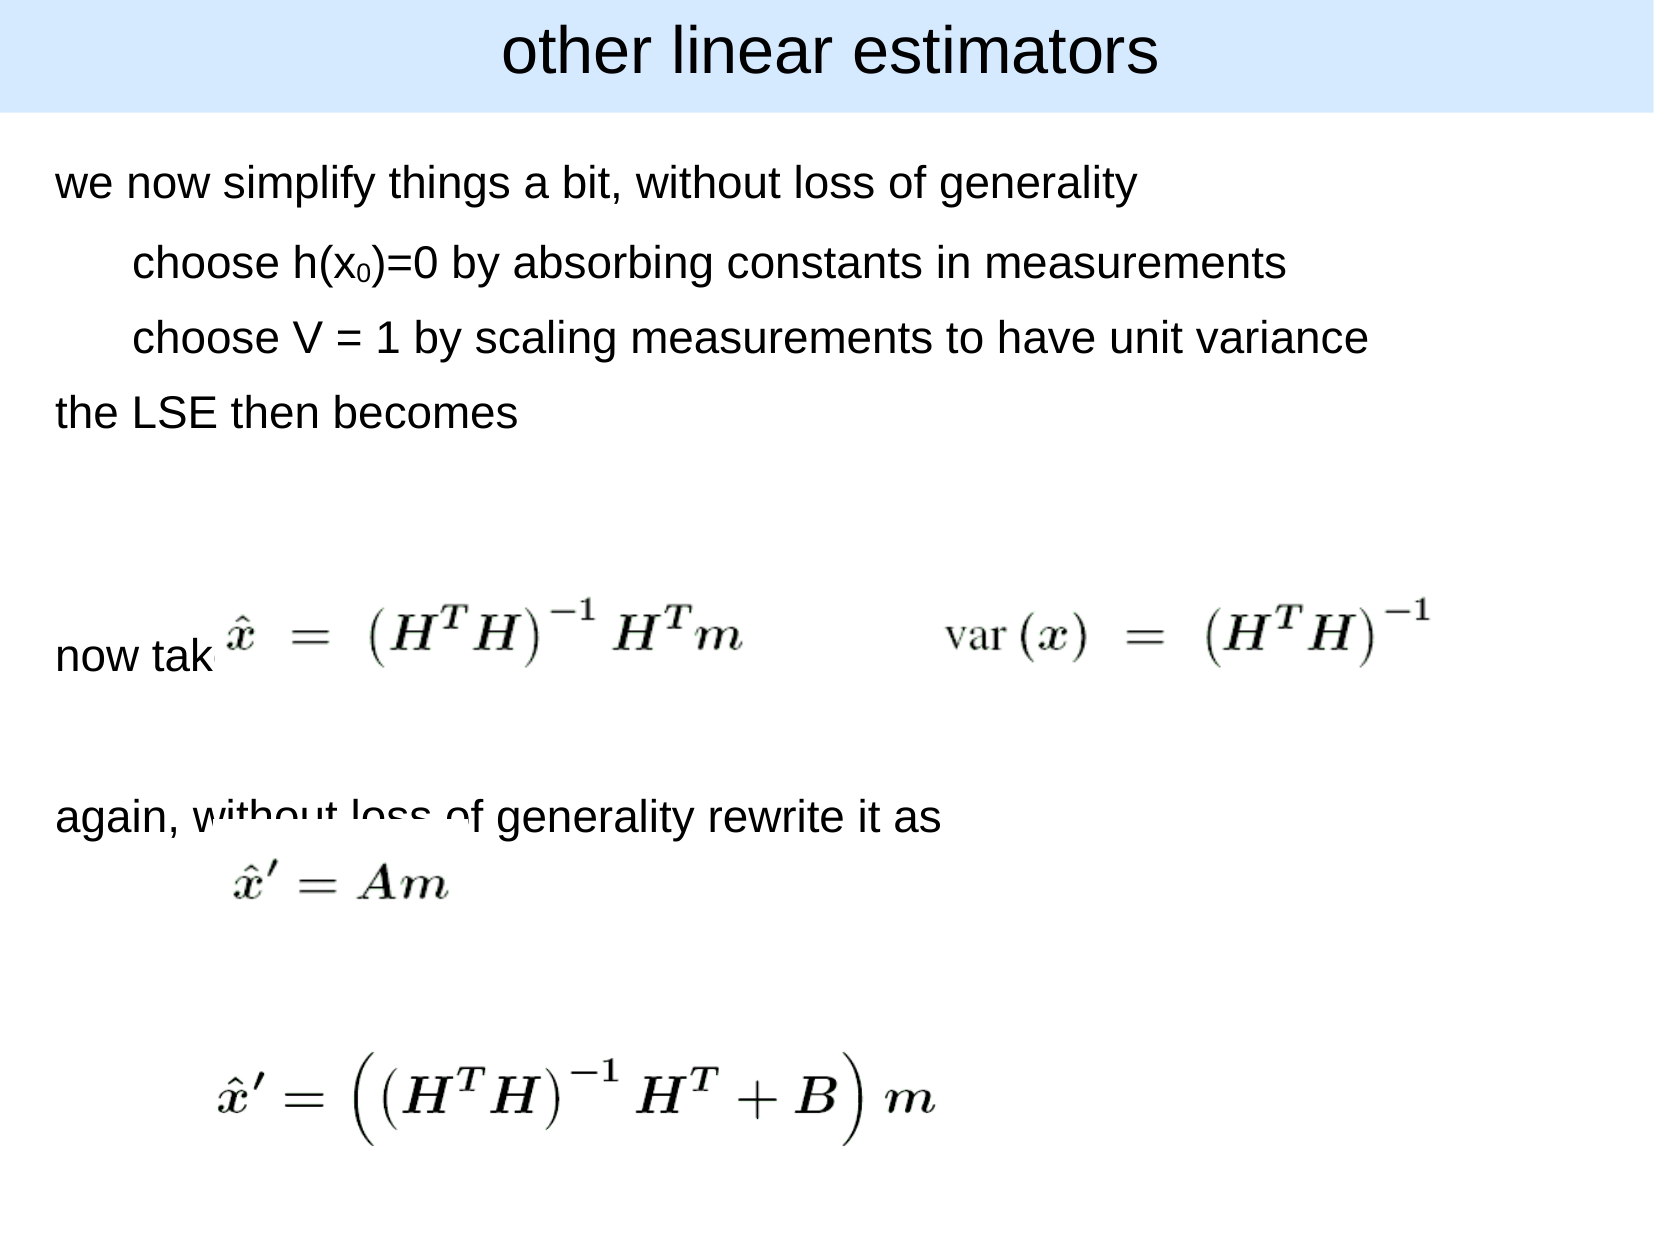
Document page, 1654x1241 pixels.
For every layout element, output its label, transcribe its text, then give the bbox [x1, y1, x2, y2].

list we now simplify things a bit, without loss of generality choose h(x0)=0 by absorbing constants in measurements choose V = 1 by scaling measurements to have unit variance the LSE then becomes now take an arbitrary other linear estimator again, without loss of generality rewrite it as [37, 156, 1613, 1104]
title other linear estimators [86, 0, 1576, 100]
picture [213, 819, 468, 941]
picture [195, 1035, 946, 1168]
picture [215, 578, 1445, 696]
